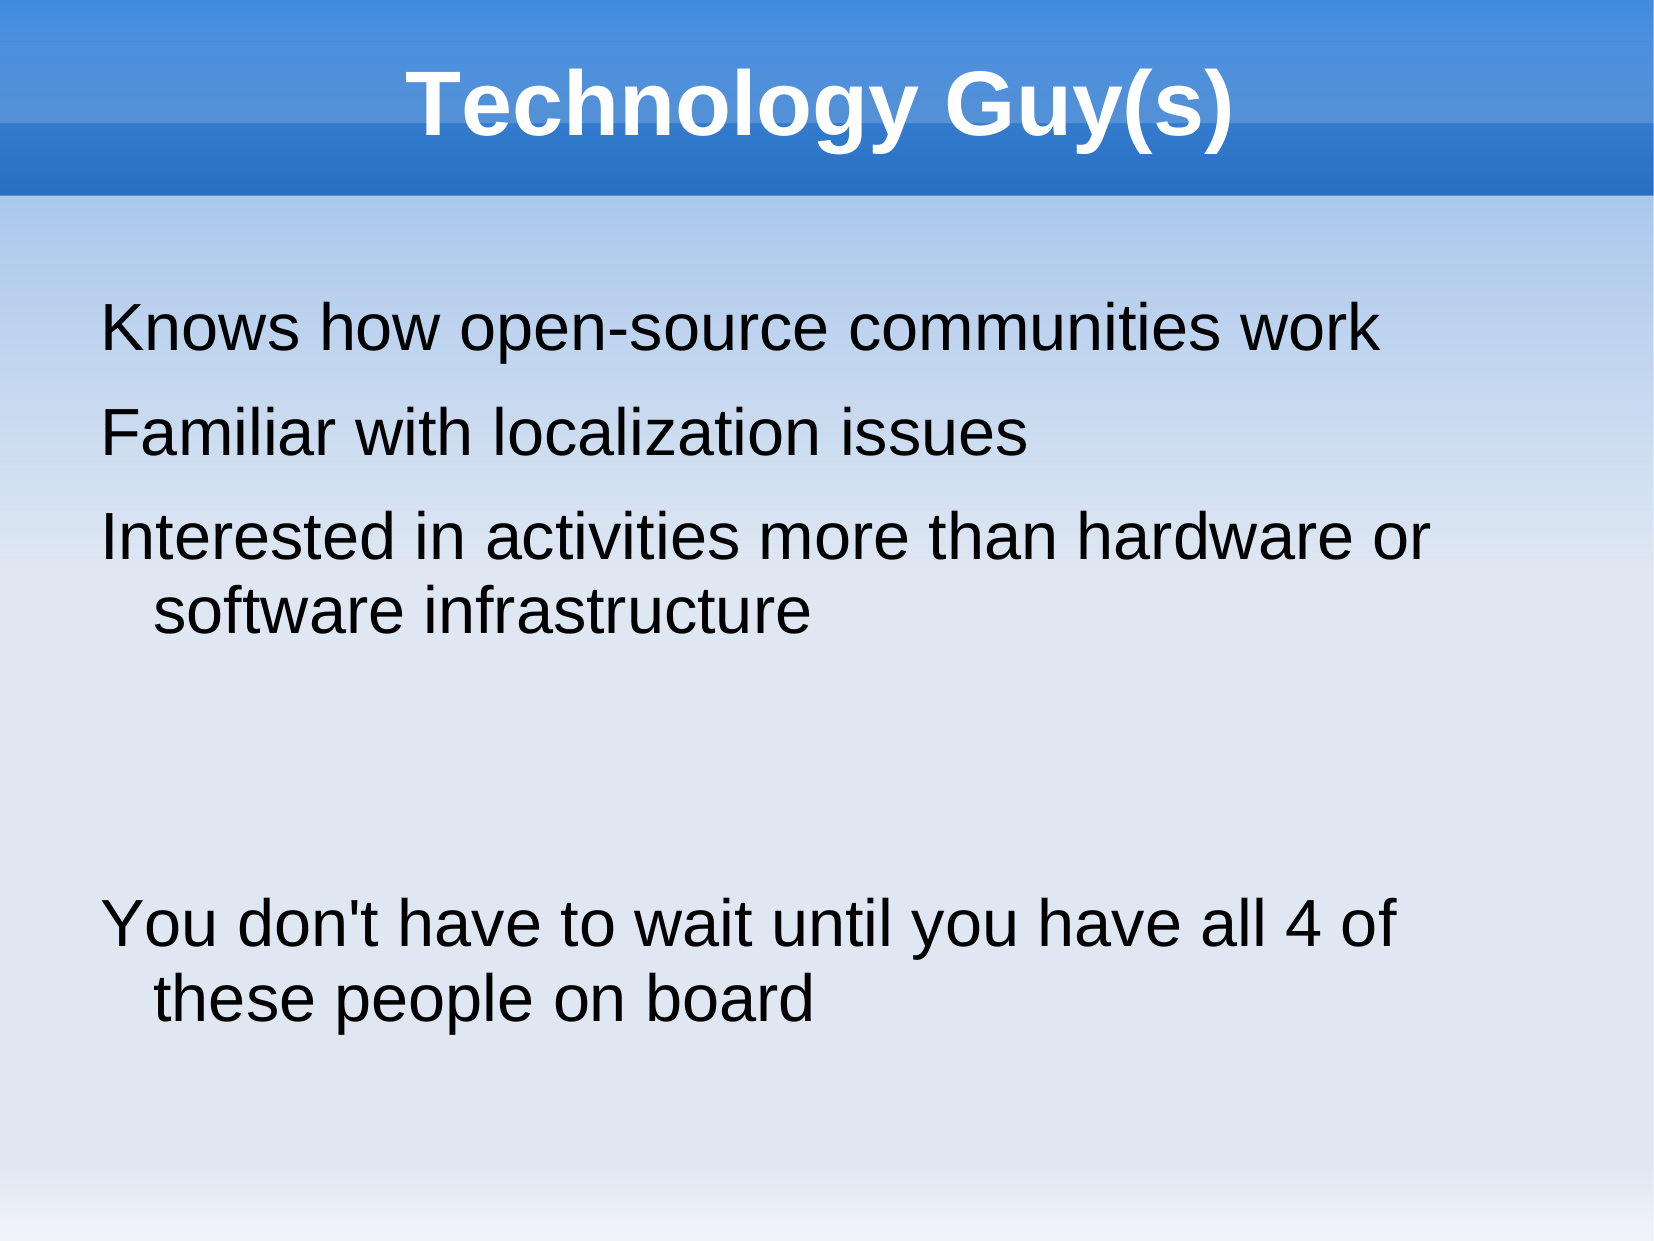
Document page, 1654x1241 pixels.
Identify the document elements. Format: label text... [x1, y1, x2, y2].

list Knows how open-source communities work Familiar with localization issues Interested in activities more than hardware or software infrastructure You don't have to wait until you have all 4 of these people on board [82, 290, 1571, 1102]
title Technology Guy(s) [76, 7, 1565, 200]
picture [0, 0, 1654, 1241]
